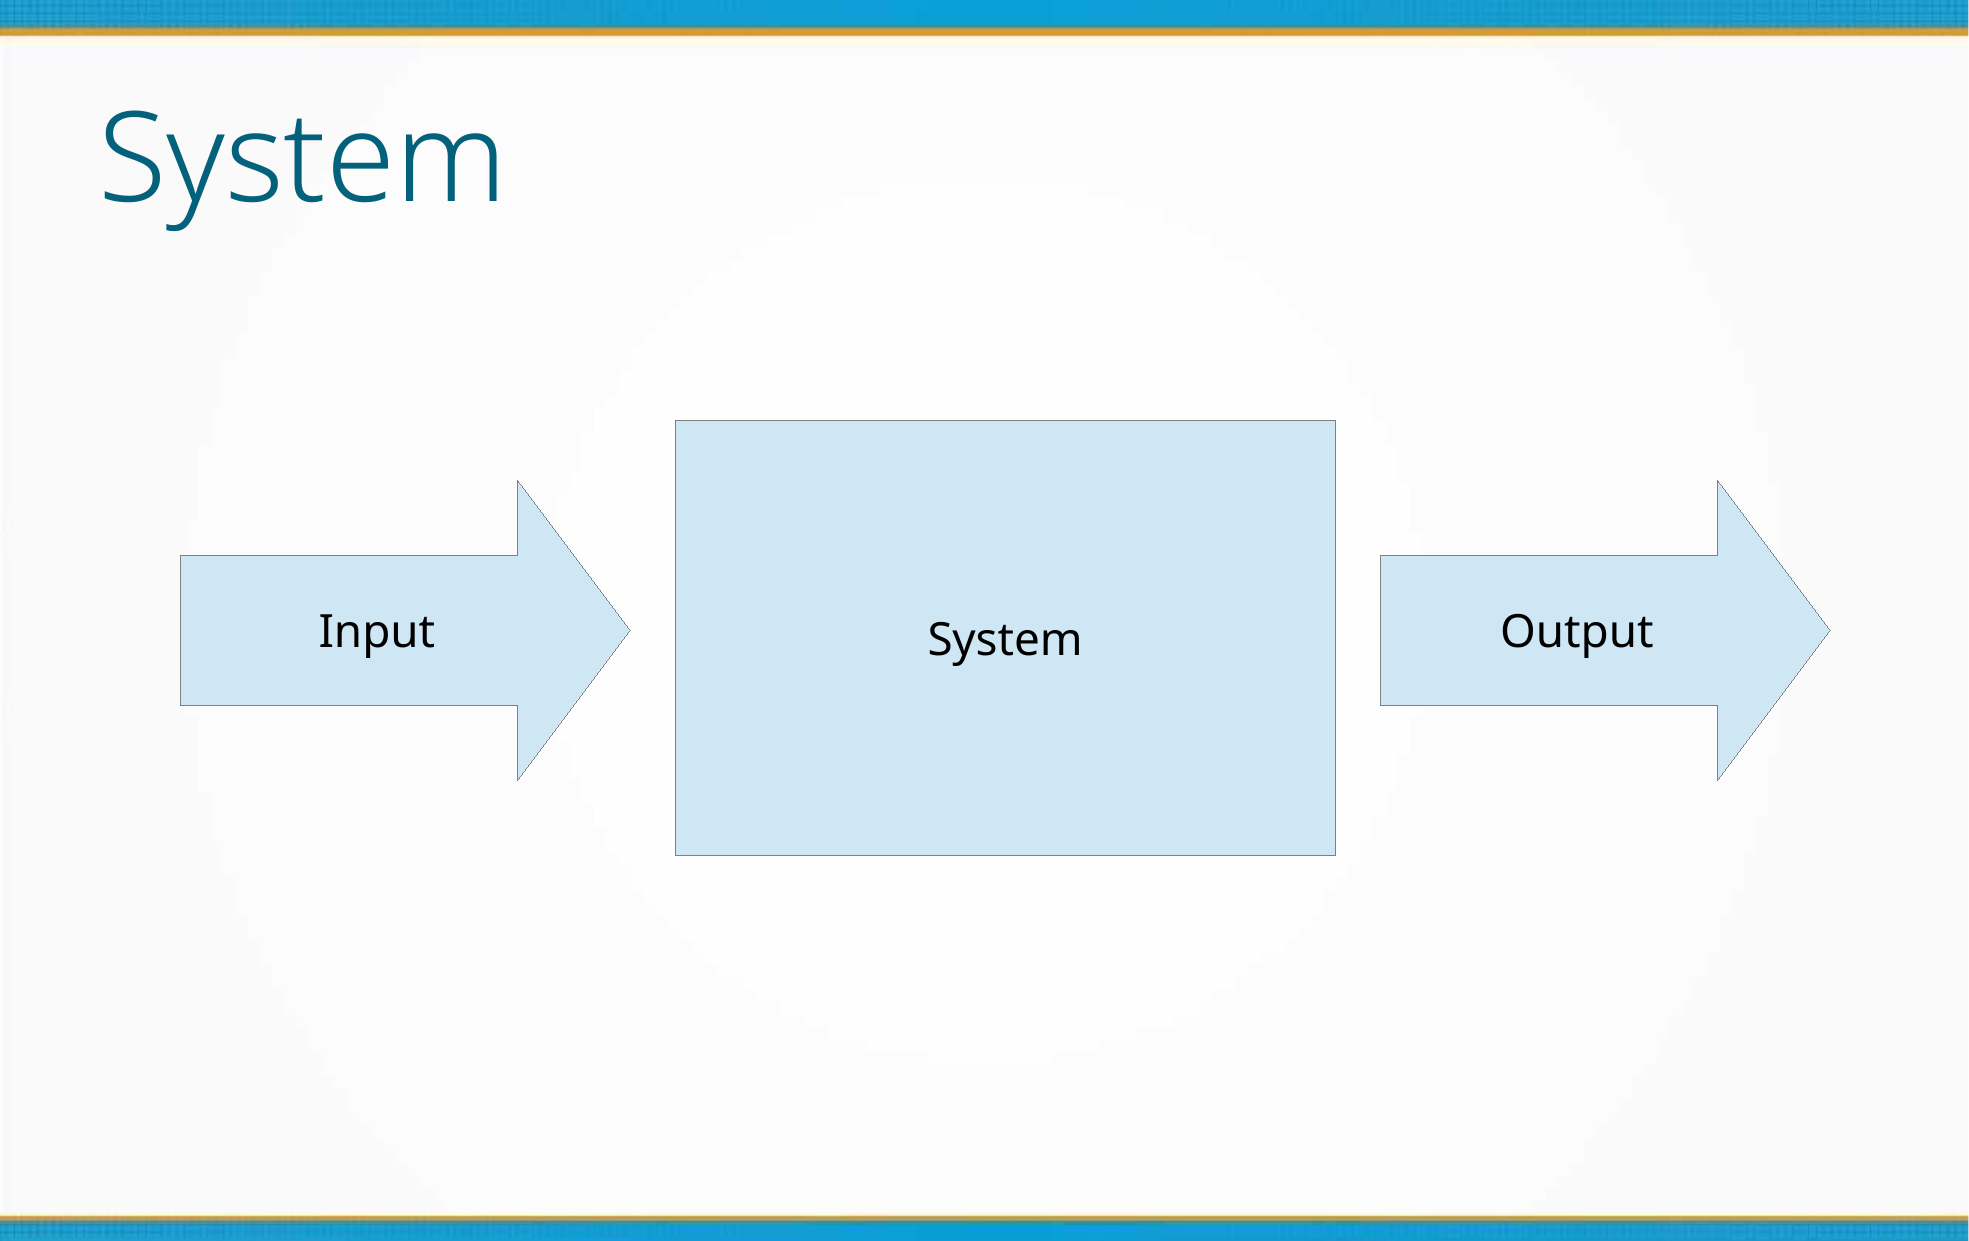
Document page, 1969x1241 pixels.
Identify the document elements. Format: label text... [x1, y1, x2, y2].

text_box Input [180, 480, 631, 781]
picture [0, 0, 1969, 1241]
title System [98, 49, 1870, 257]
text_box System [675, 420, 1336, 856]
text_box Output [1380, 480, 1831, 781]
